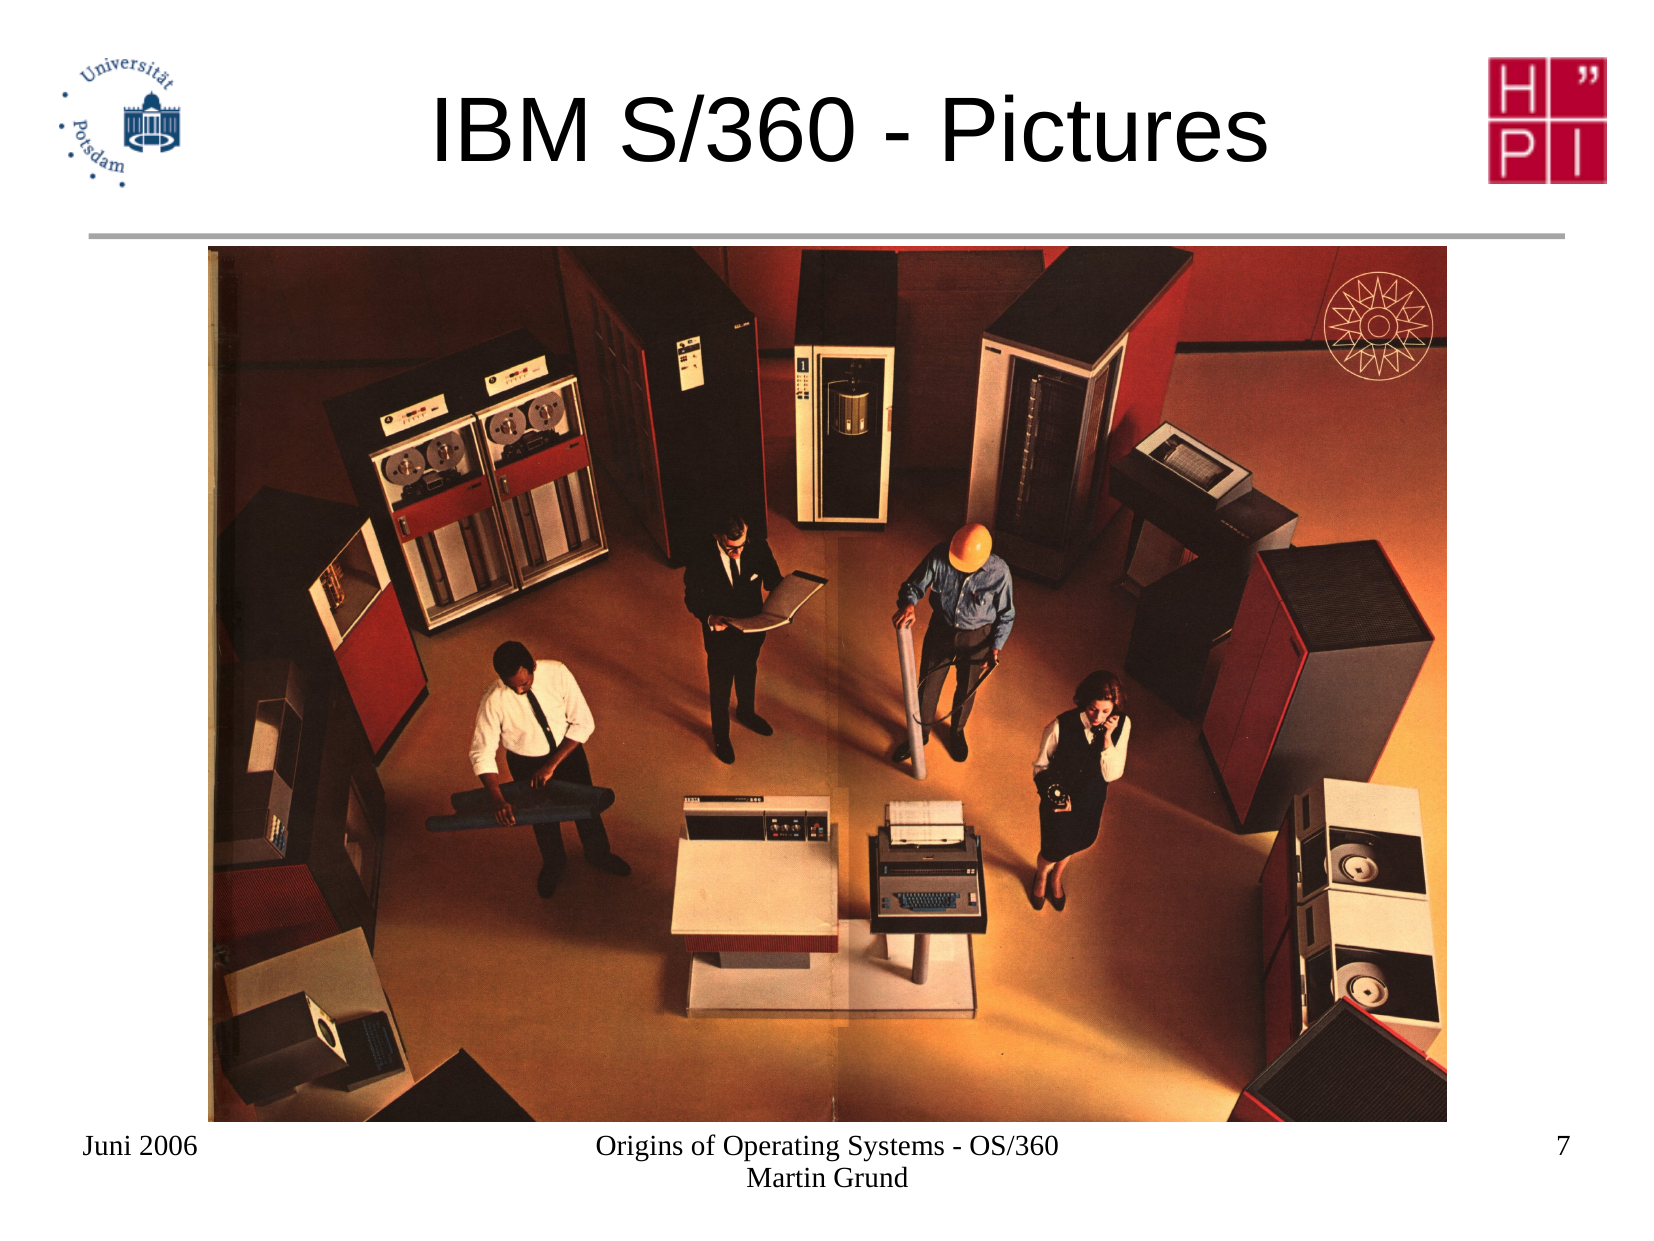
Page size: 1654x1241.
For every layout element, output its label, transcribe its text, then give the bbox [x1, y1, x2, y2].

title IBM S/360 - Pictures [230, 25, 1471, 233]
picture [1488, 57, 1607, 184]
picture [59, 58, 181, 188]
picture [208, 246, 1447, 1123]
